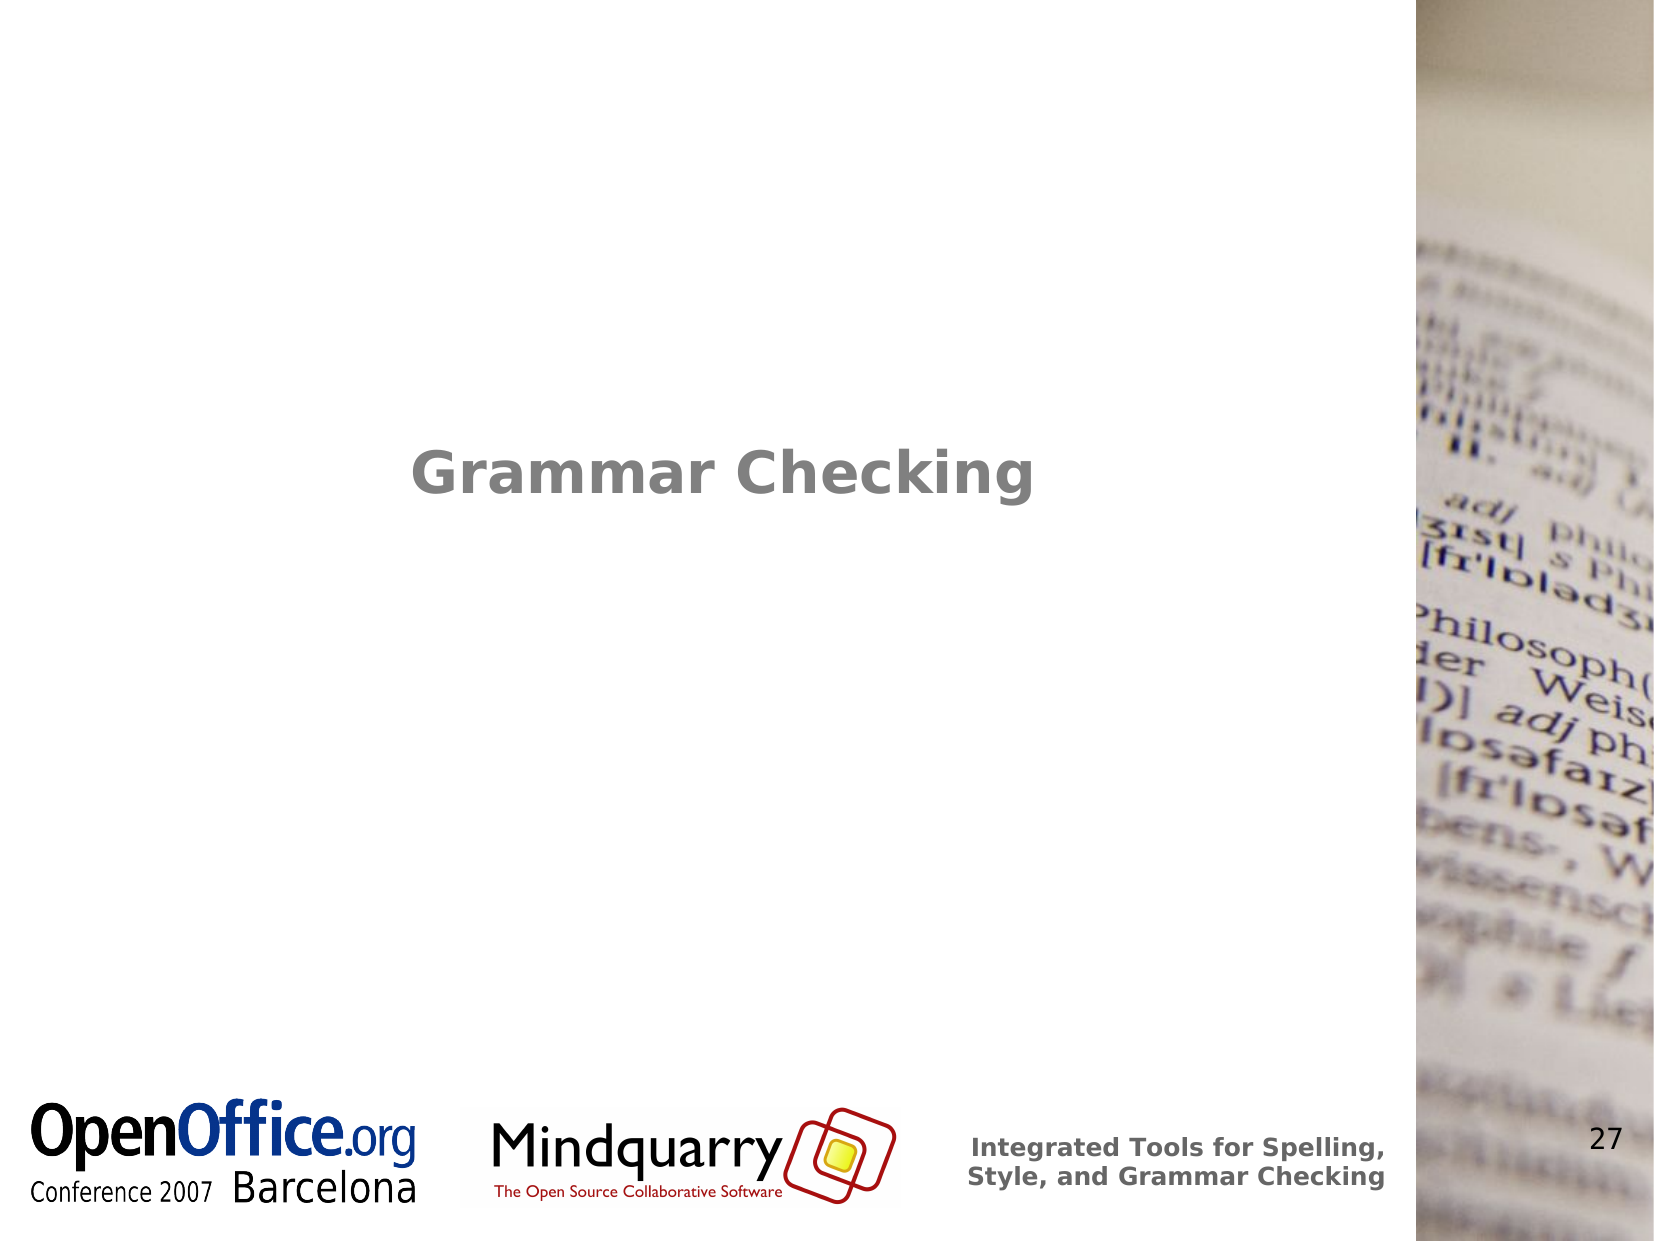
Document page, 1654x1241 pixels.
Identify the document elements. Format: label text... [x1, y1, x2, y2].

picture [1416, 0, 1654, 1241]
picture [31, 1098, 415, 1203]
list Grammar Checking [59, 59, 1388, 945]
picture [460, 1107, 901, 1208]
